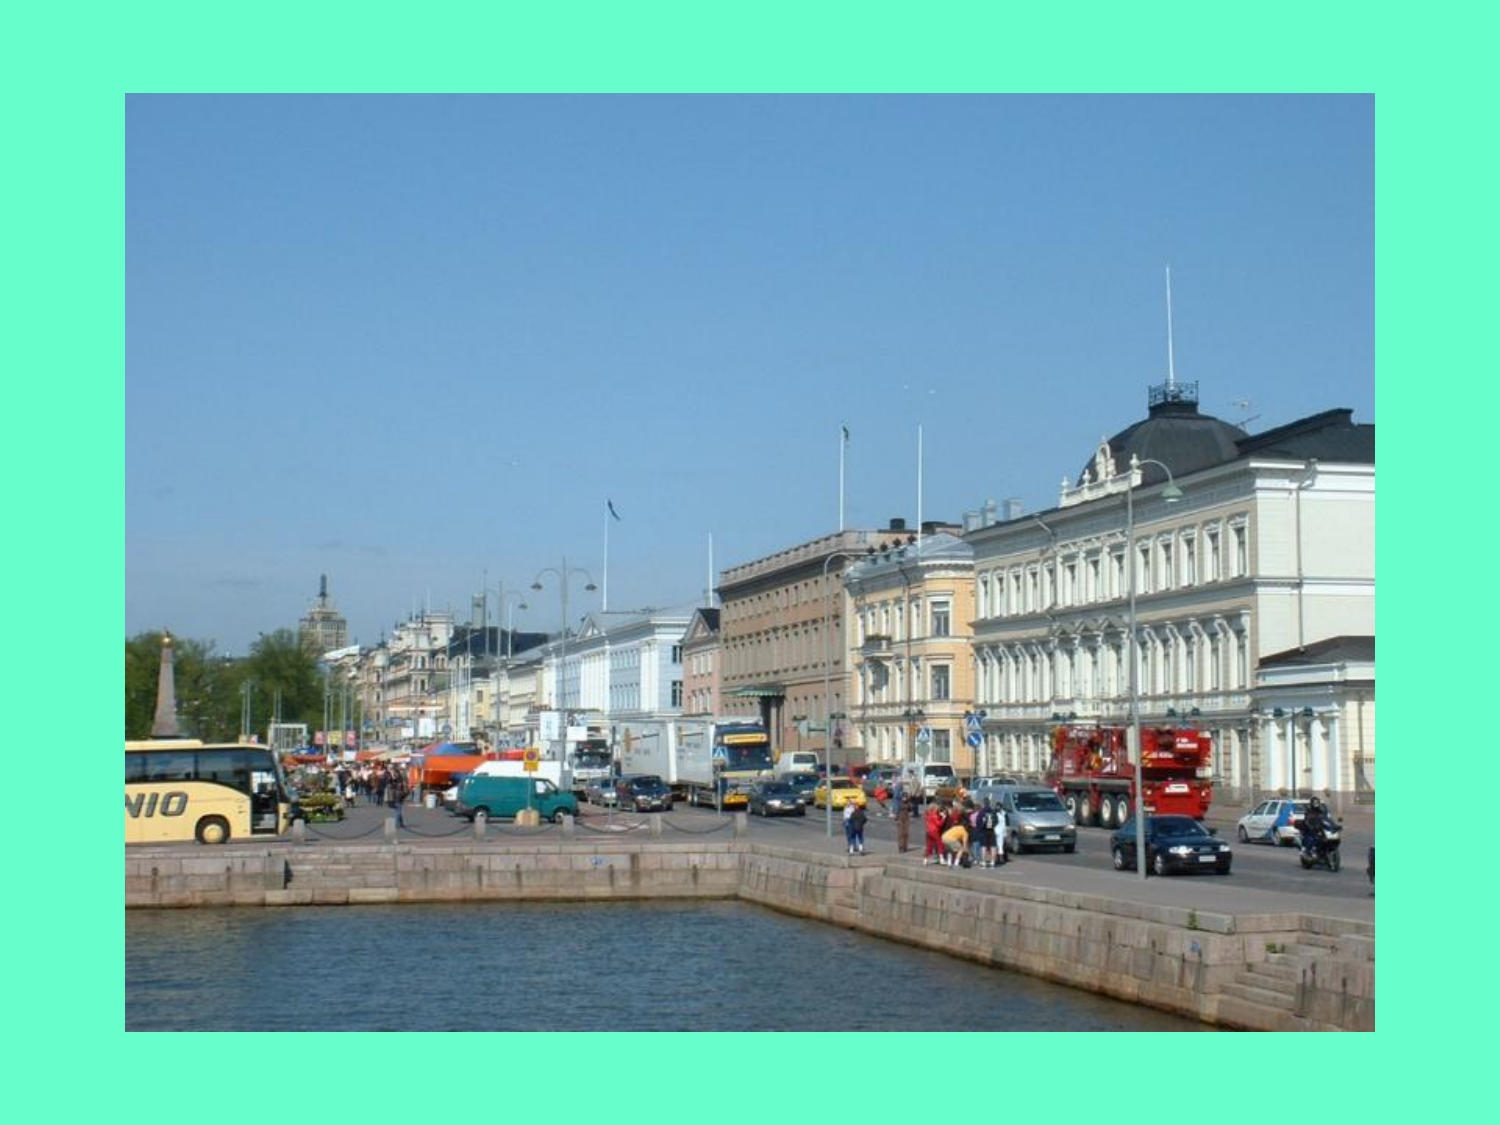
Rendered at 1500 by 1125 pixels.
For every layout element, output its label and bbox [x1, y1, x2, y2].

picture [125, 93, 1375, 1032]
